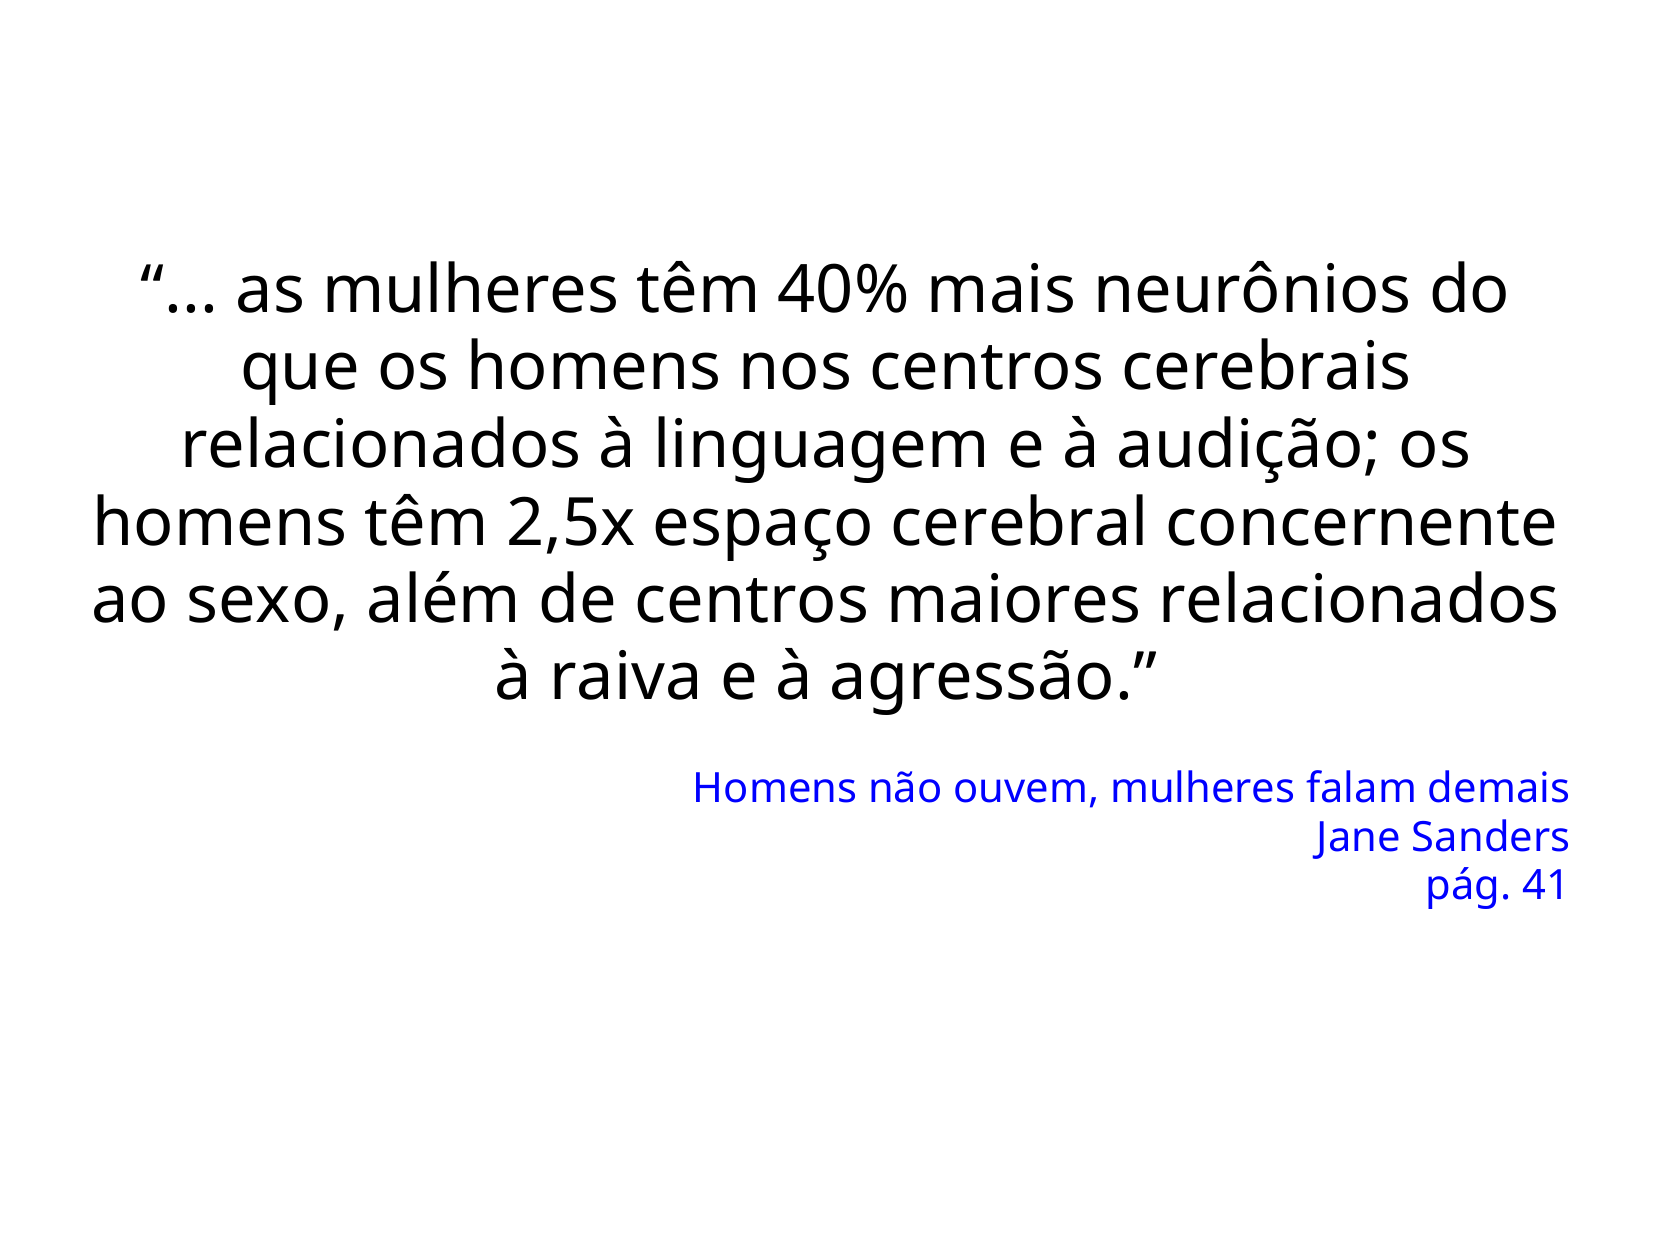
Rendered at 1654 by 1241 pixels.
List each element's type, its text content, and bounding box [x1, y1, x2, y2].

text_box “... as mulheres têm 40% mais neurônios do que os homens nos centros cerebrais relacionados à linguagem e à audição; os homens têm 2,5x espaço cerebral concernente ao sexo, além de centros maiores relacionados à raiva e à agressão.” Homens não ouvem, mulheres falam demais Jane Sanders pág. 41 [82, 56, 1571, 1102]
